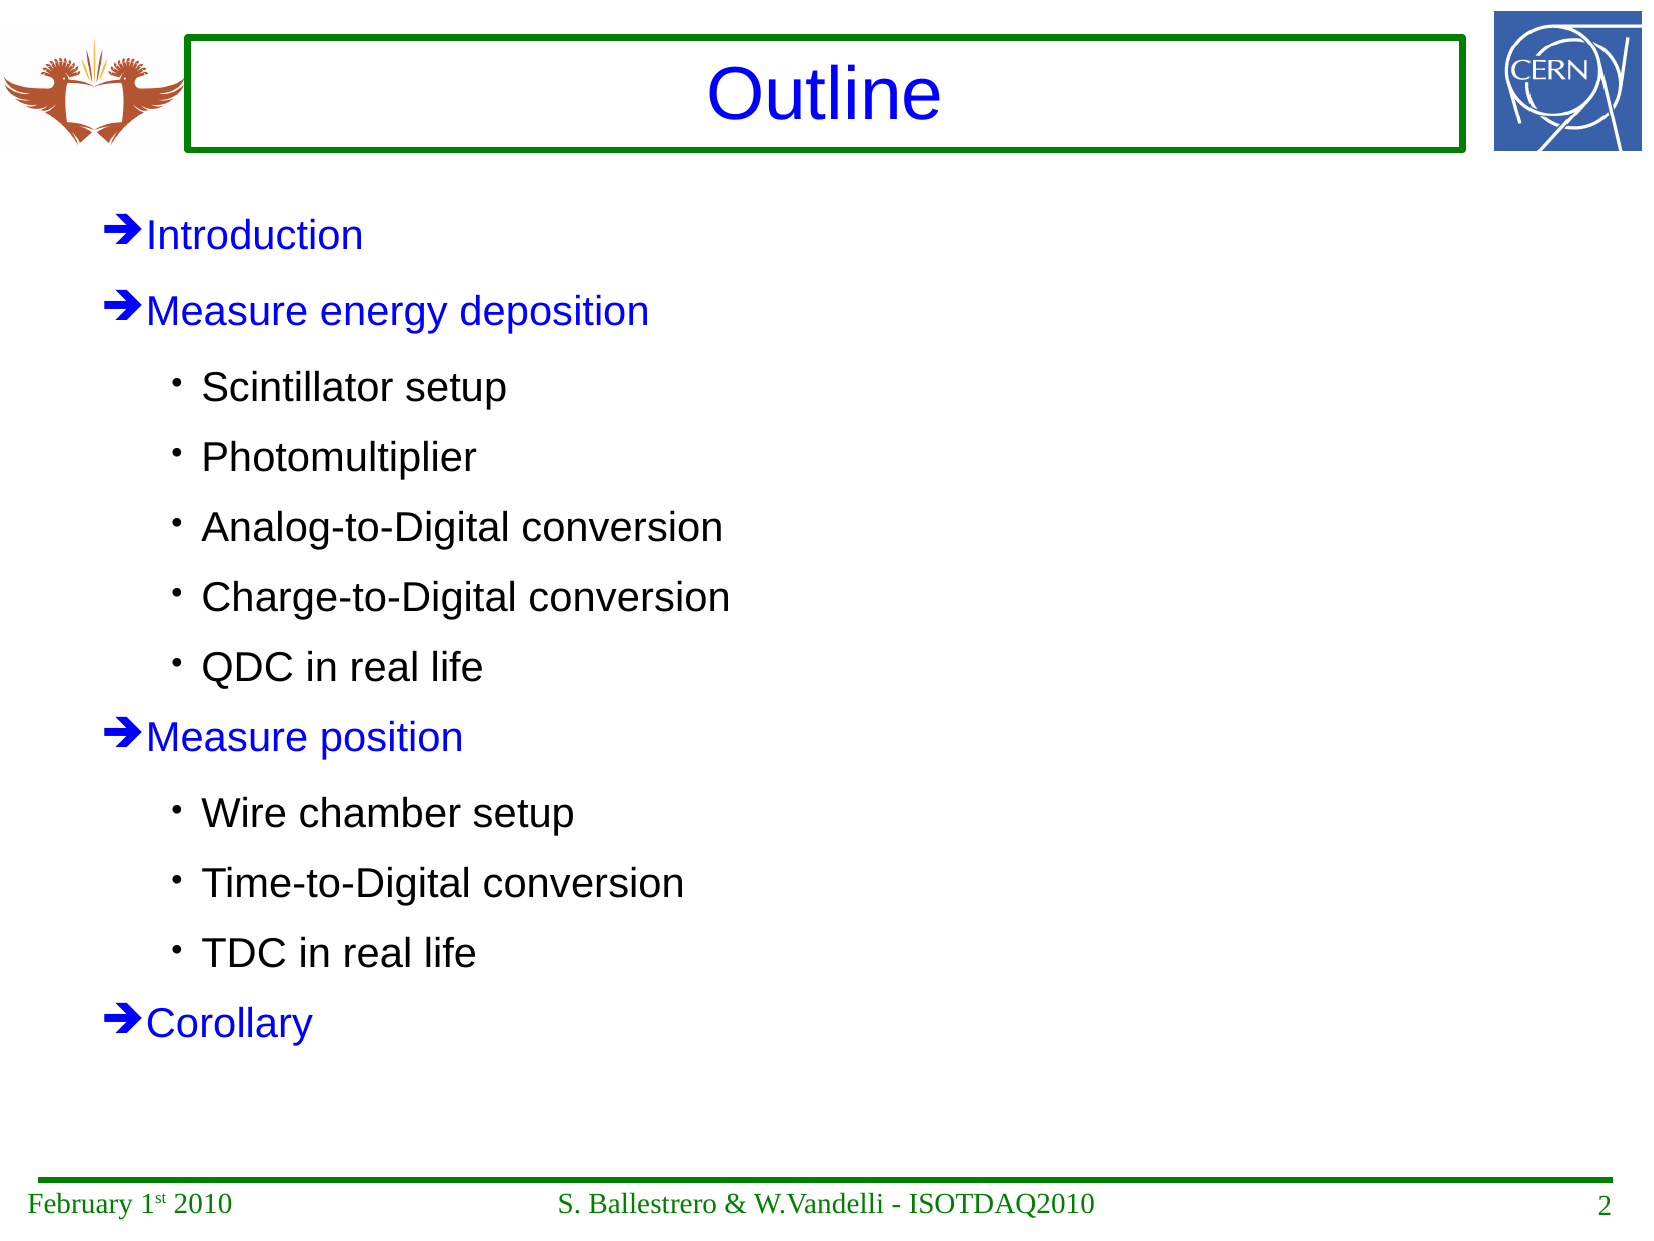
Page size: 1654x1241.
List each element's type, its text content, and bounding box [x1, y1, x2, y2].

picture [0, 29, 188, 151]
picture [1494, 11, 1642, 151]
list Introduction Measure energy deposition Scintillator setup Photomultiplier Analog-to-Digital conversion Charge-to-Digital conversion QDC in real life Measure position Wire chamber setup Time-to-Digital conversion TDC in real life Corollary [82, 211, 1571, 1114]
title Outline [187, 37, 1463, 151]
